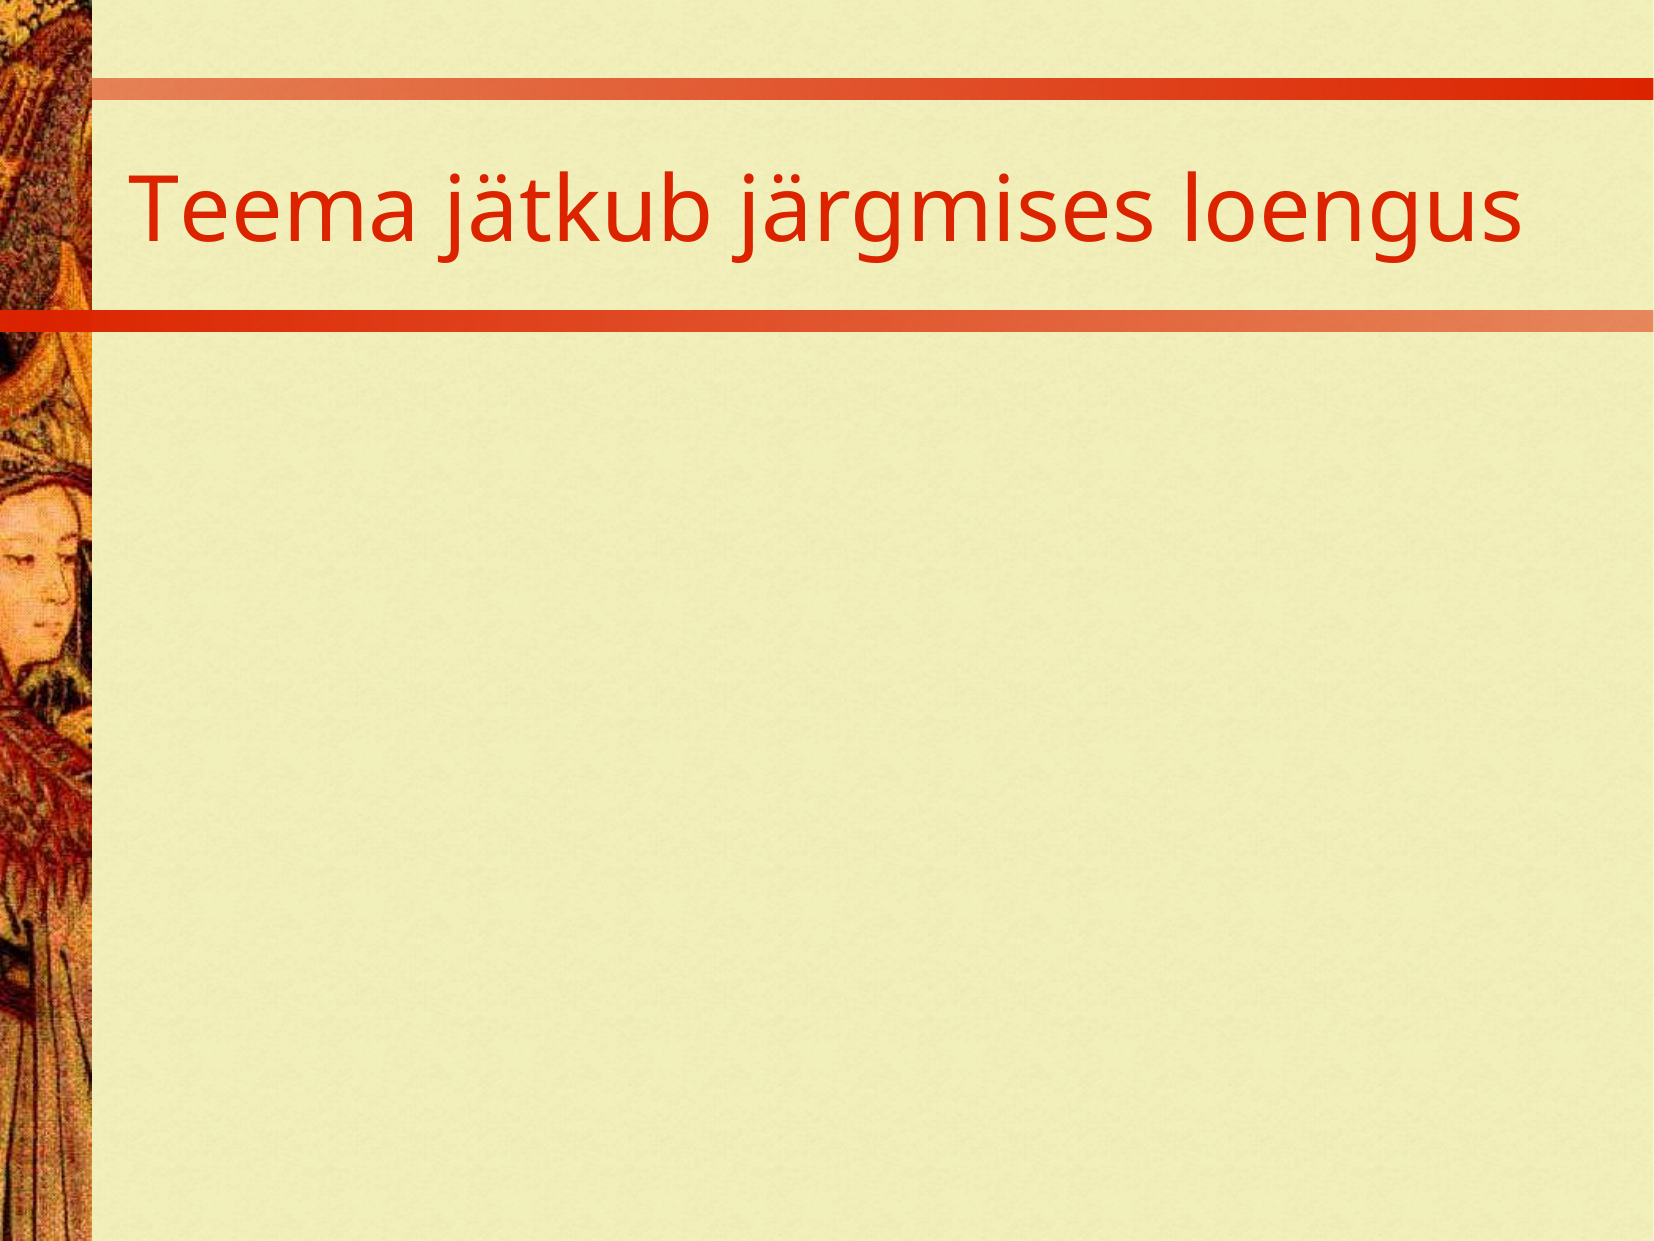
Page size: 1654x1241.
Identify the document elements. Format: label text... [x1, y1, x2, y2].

picture [0, 0, 1654, 310]
picture [0, 332, 1654, 1241]
title Teema jätkub järgmises loengus [121, 102, 1534, 311]
